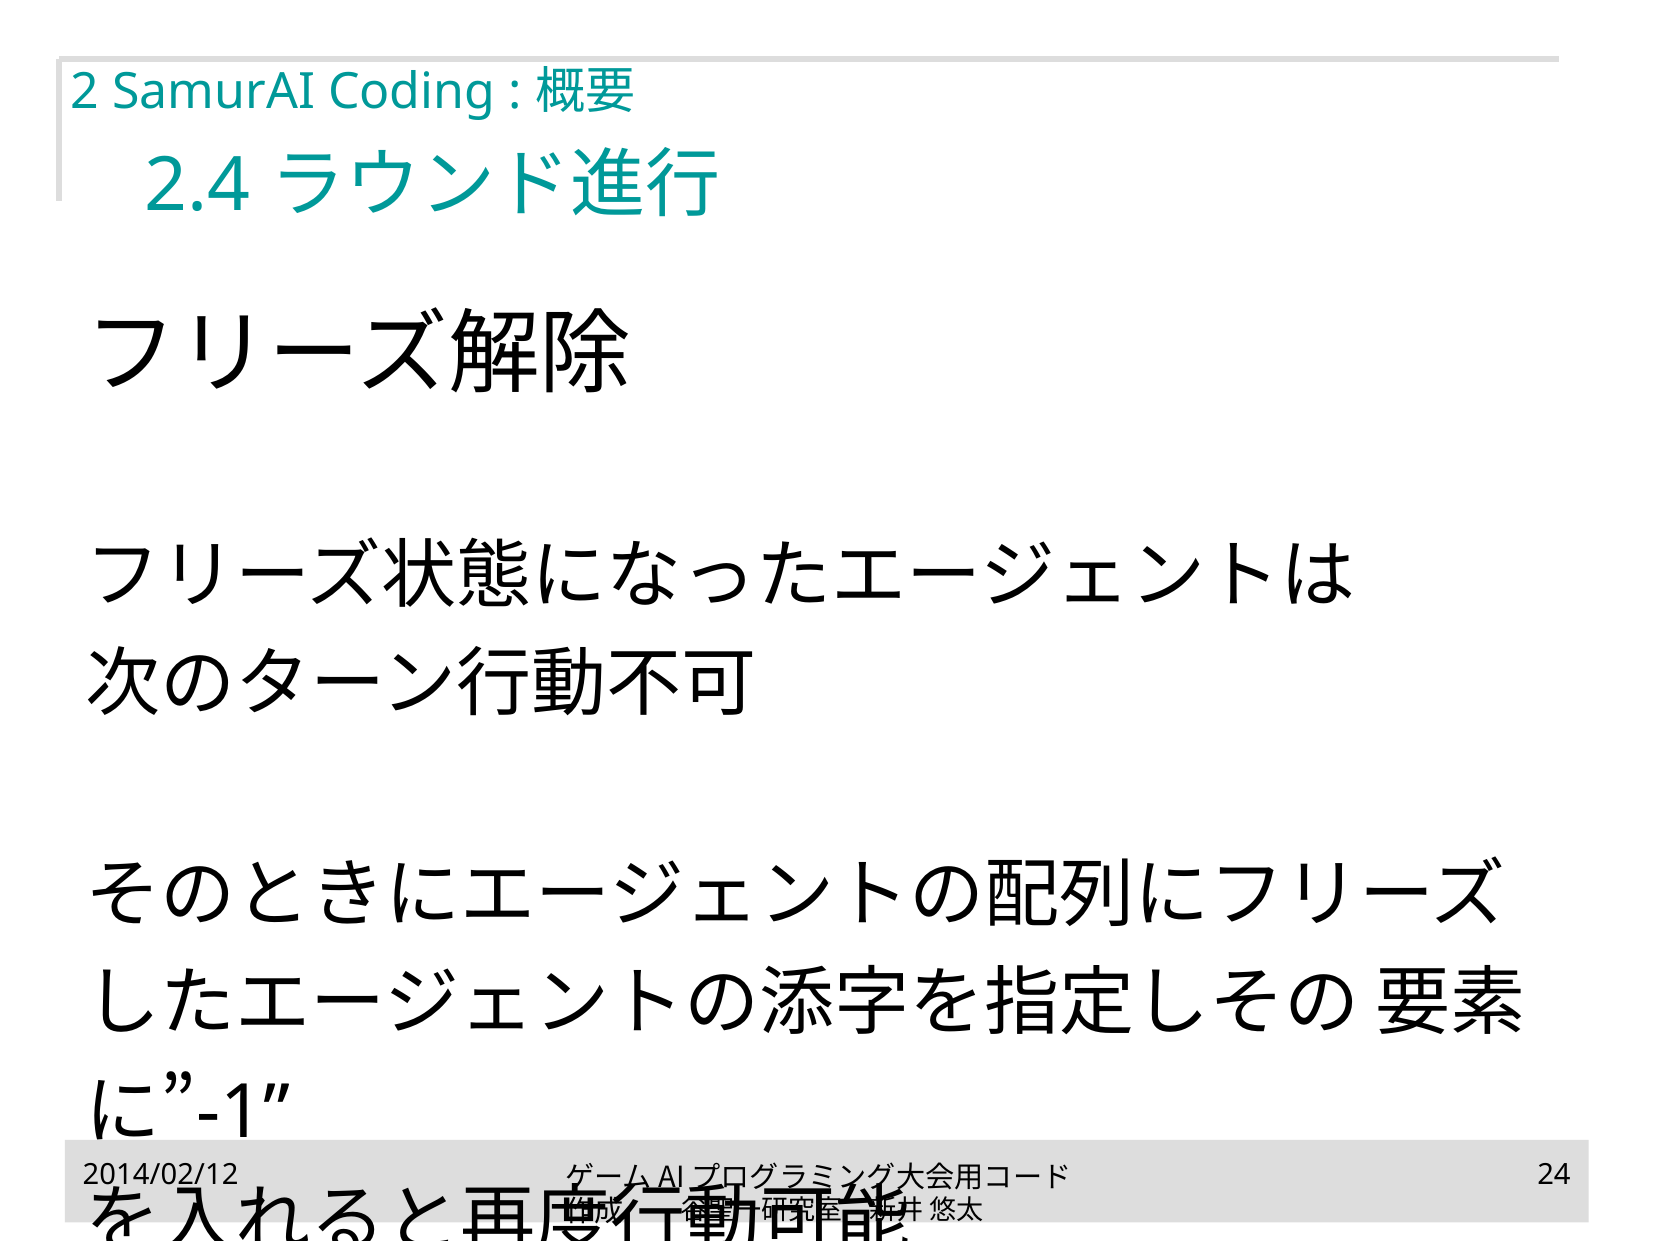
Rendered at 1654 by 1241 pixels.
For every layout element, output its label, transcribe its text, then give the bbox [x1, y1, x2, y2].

text_box フリーズ解除 フリーズ状態になったエージェントは 次のターン行動不可 そのときにエージェントの配列にフリーズしたエージェントの添字を指定しその 要素に”-1” を入れると再度行動可能 [70, 271, 1571, 1060]
title 2 SamurAI Coding : 概要 2.4 ラウンド進行 [70, 79, 1560, 205]
